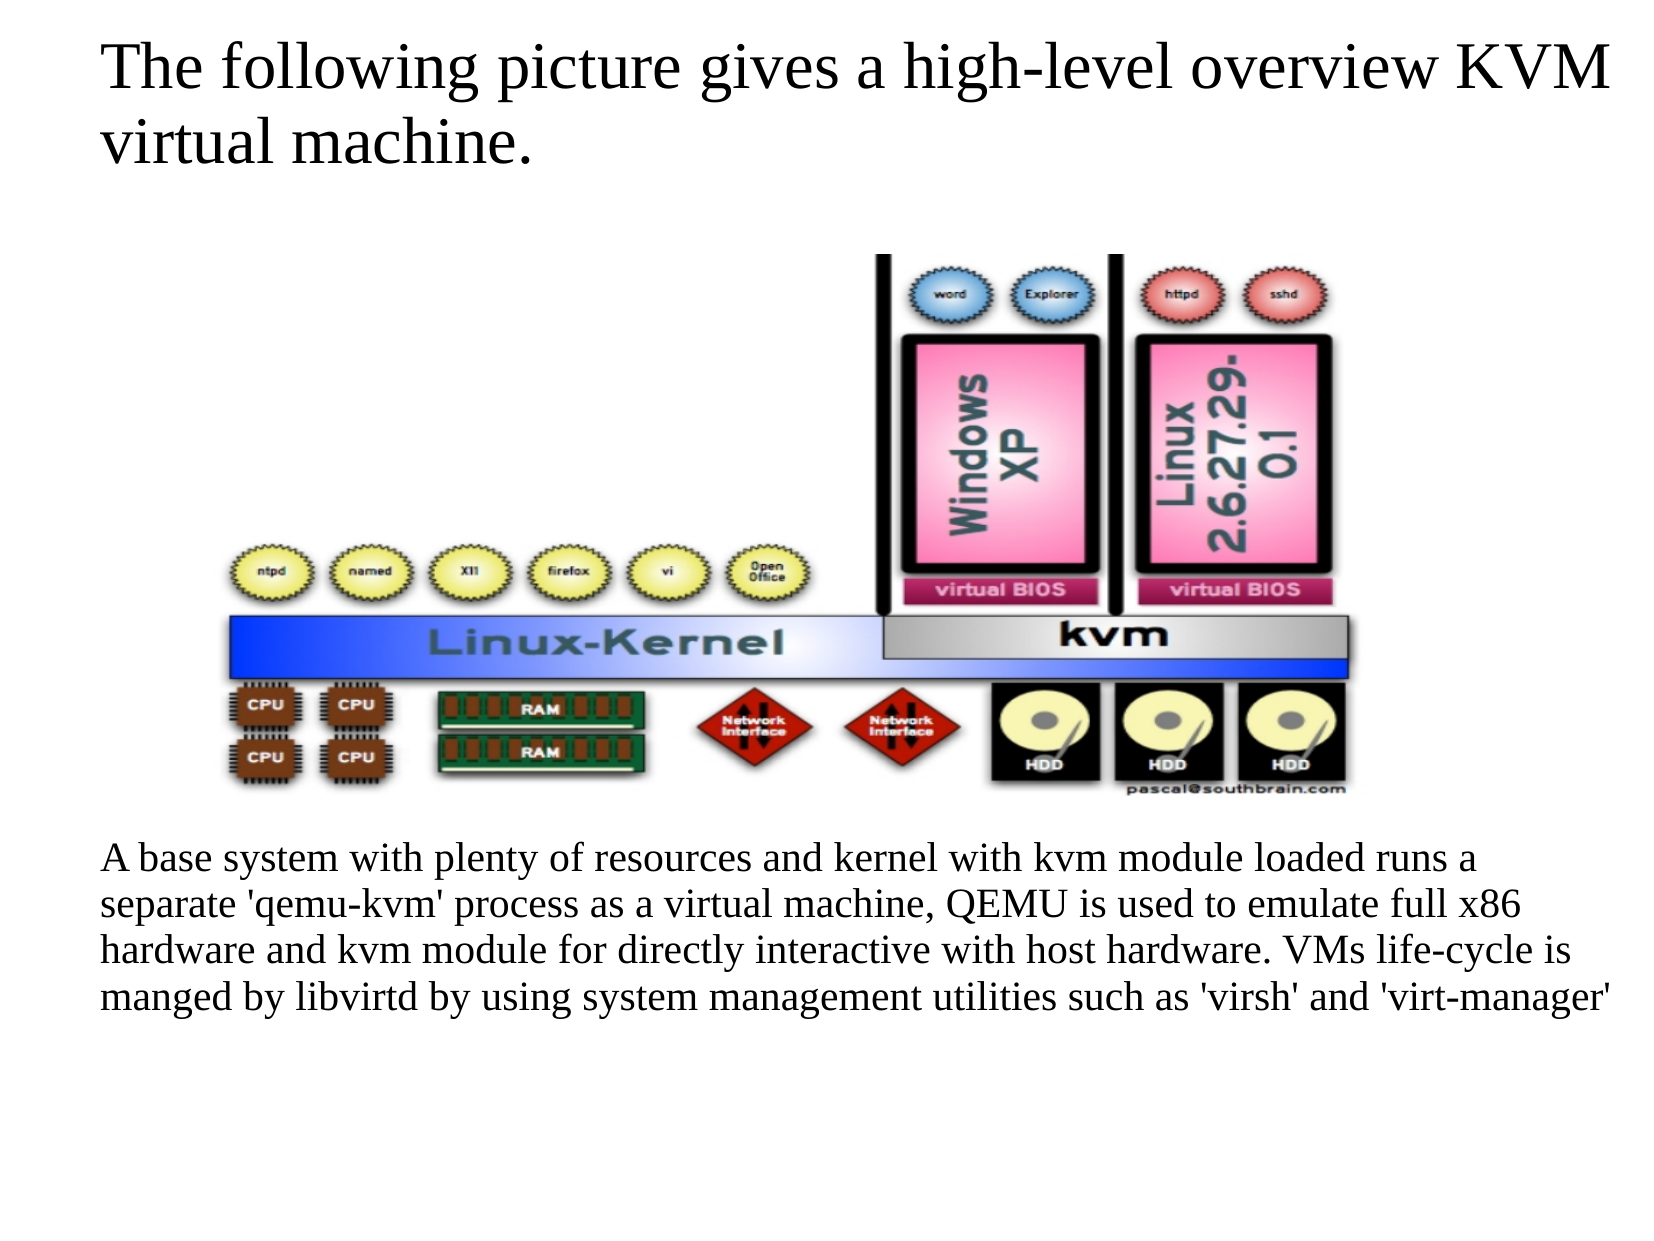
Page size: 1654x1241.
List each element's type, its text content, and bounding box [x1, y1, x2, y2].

text_box A base system with plenty of resources and kernel with kvm module loaded runs a separate 'qemu-kvm' process as a virtual machine, QEMU is used to emulate full x86 hardware and kvm module for directly interactive with host hardware. VMs life-cycle is manged by libvirtd by using system management utilities such as 'virsh' and 'virt-manager' [87, 826, 1626, 1123]
picture [179, 254, 1388, 798]
list The following picture gives a high-level overview KVM virtual machine. [29, 29, 1625, 1211]
